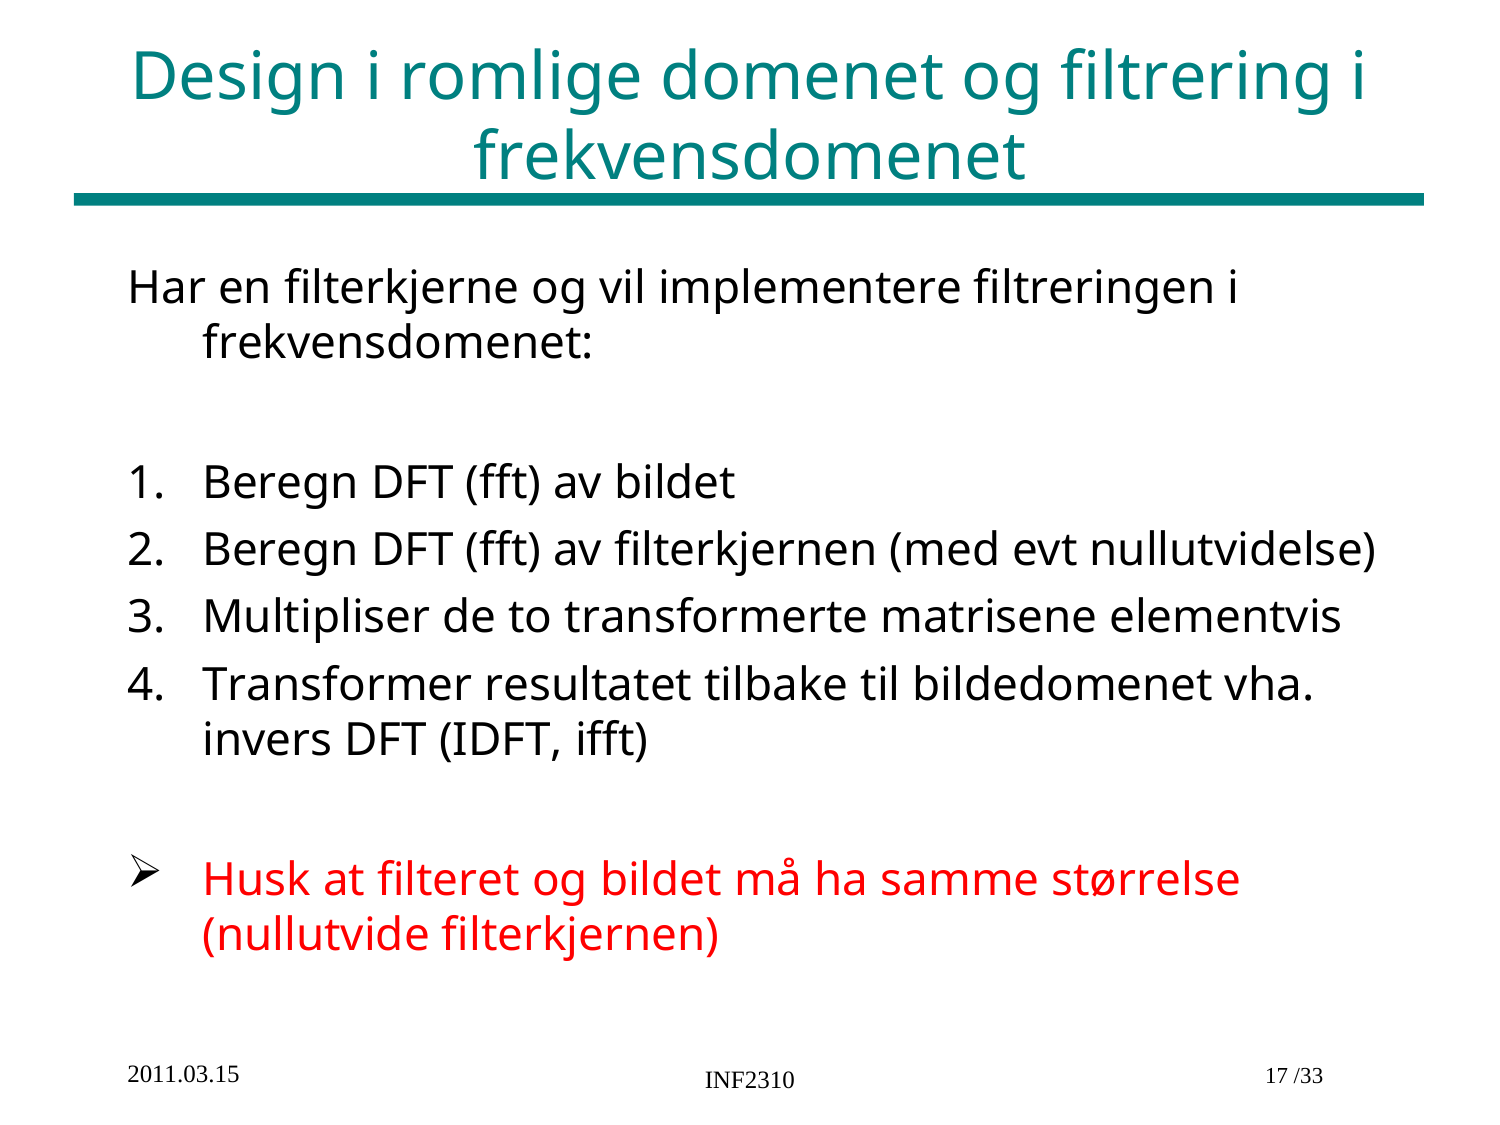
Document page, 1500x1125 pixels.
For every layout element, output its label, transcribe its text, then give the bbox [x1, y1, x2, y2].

list Har en filterkjerne og vil implementere filtreringen i frekvensdomenet: Beregn DFT (fft) av bildet Beregn DFT (fft) av filterkjernen (med evt nullutvidelse) Multipliser de to transformerte matrisene elementvis Transformer resultatet tilbake til bildedomenet vha. invers DFT (IDFT, ifft) Husk at filteret og bildet må ha samme størrelse (nullutvide filterkjernen) [112, 249, 1463, 1095]
title Design i romlige domenet og filtrering i frekvensdomenet [112, 25, 1388, 201]
